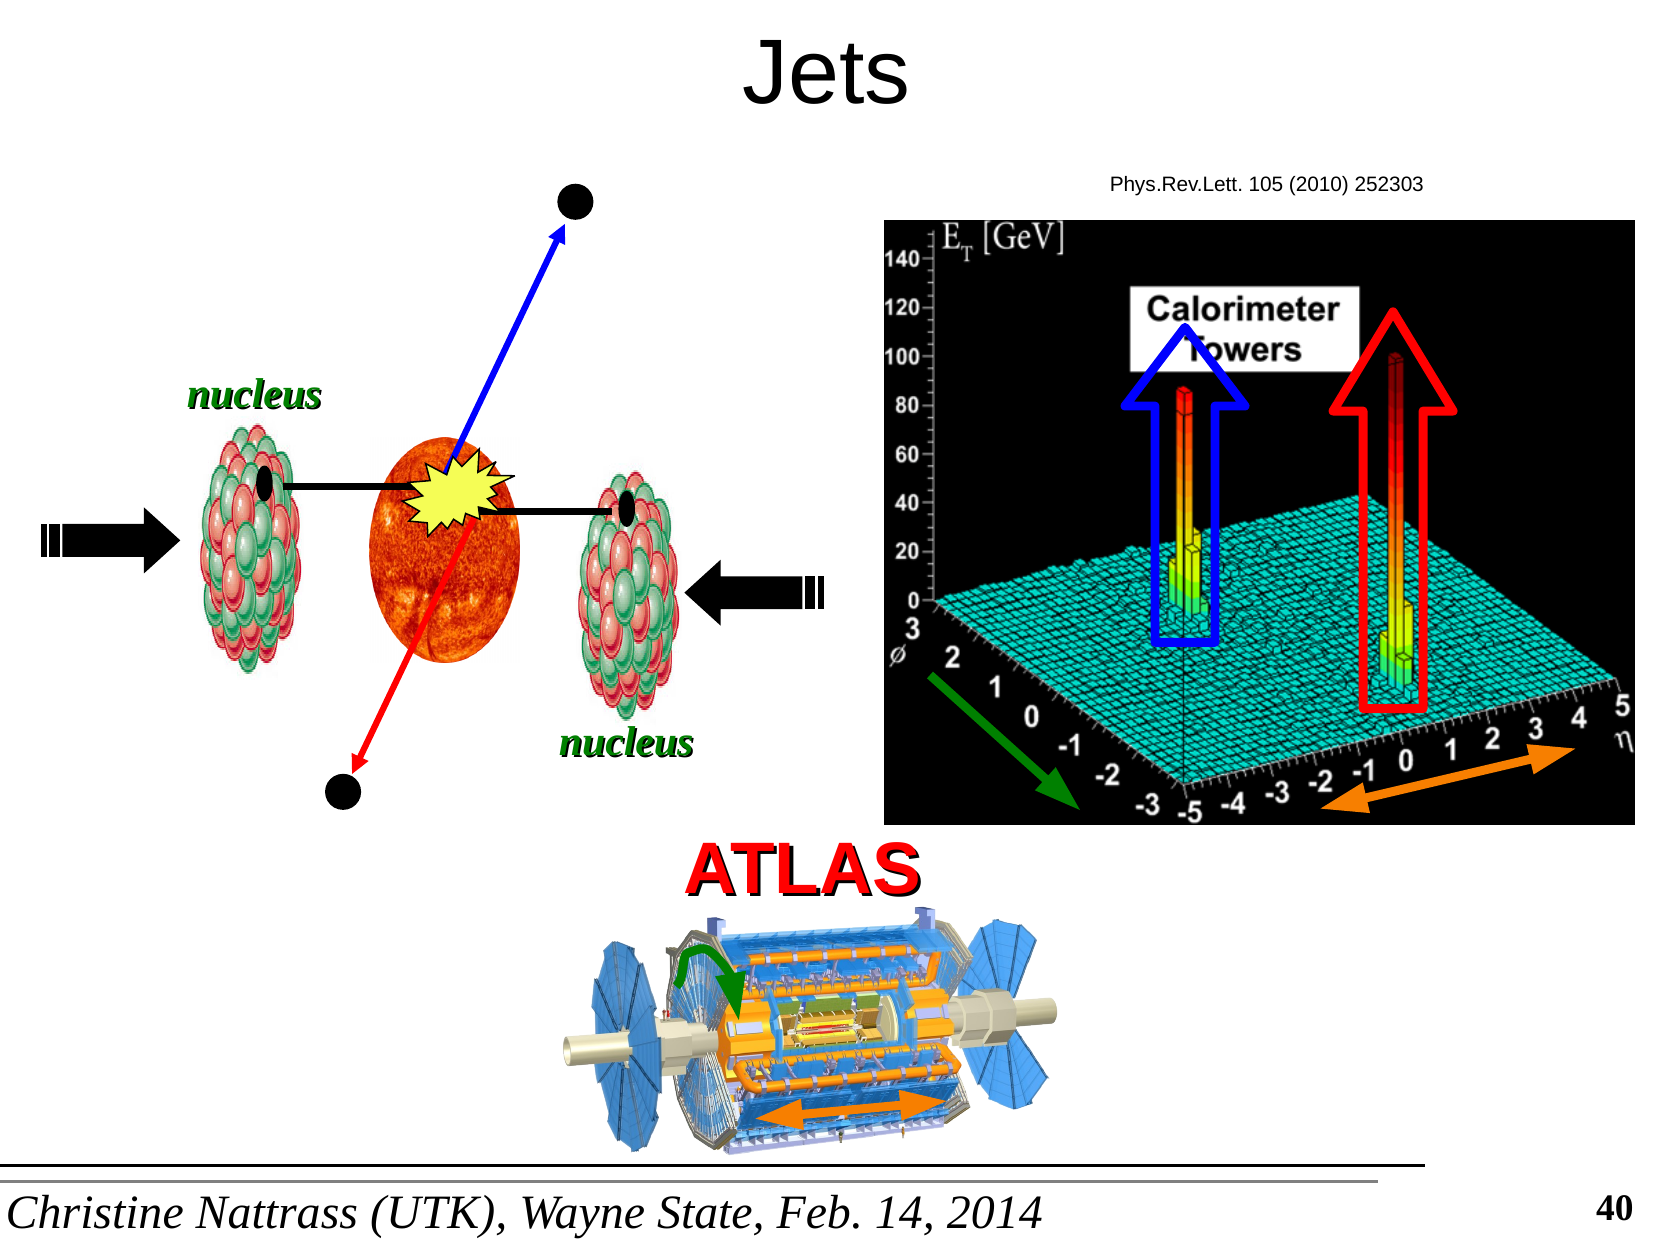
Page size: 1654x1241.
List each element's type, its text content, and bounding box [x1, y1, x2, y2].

text_box ATLAS [611, 820, 993, 917]
text_box [619, 491, 635, 527]
text_box [50, 525, 59, 556]
picture [576, 456, 682, 710]
text_box [685, 561, 802, 624]
picture [409, 515, 520, 663]
picture [198, 425, 304, 680]
picture [884, 220, 1635, 826]
picture [540, 839, 1066, 1235]
text_box Phys.Rev.Lett. 105 (2010) 252303 [1095, 165, 1439, 204]
text_box [63, 509, 180, 572]
picture [369, 490, 471, 663]
picture [369, 437, 459, 483]
text_box [806, 577, 815, 608]
text_box [402, 448, 515, 537]
text_box nucleus [172, 362, 337, 425]
title Jets [82, 13, 1571, 130]
text_box [256, 466, 272, 501]
text_box [325, 774, 361, 810]
text_box nucleus [544, 710, 709, 773]
text_box [42, 525, 46, 556]
text_box [558, 184, 593, 220]
picture [457, 437, 520, 508]
text_box [819, 577, 823, 608]
